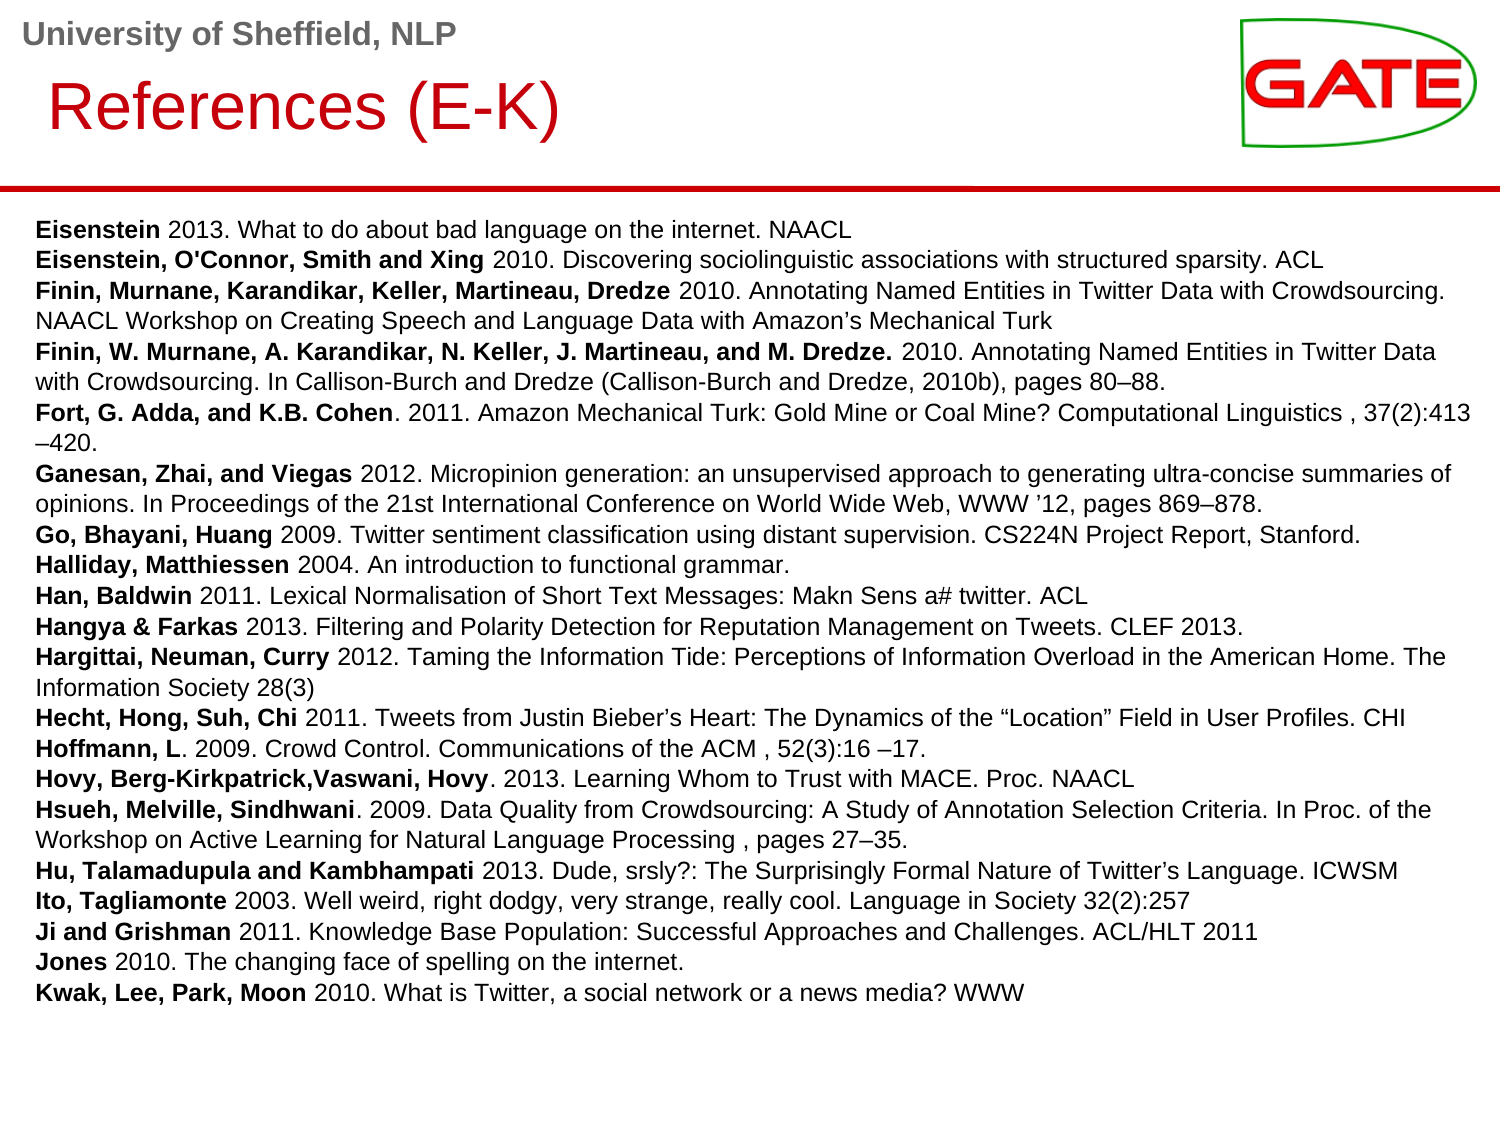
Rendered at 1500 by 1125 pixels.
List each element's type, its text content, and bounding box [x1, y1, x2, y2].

picture [1240, 18, 1477, 148]
text_box Eisenstein 2013. What to do about bad language on the internet. NAACL Eisenstein, O'Connor, Smith and Xing 2010. Discovering sociolinguistic associations with structured sparsity. ACL Finin, Murnane, Karandikar, Keller, Martineau, Dredze 2010. Annotating Named Entities in Twitter Data with Crowdsourcing. NAACL Workshop on Creating Speech and Language Data with Amazon’s Mechanical Turk Finin, W. Murnane, A. Karandikar, N. Keller, J. Martineau, and M. Dredze. 2010. Annotating Named Entities in Twitter Data with Crowdsourcing. In Callison-Burch and Dredze (Callison-Burch and Dredze, 2010b), pages 80–88. Fort, G. Adda, and K.B. Cohen. 2011. Amazon Mechanical Turk: Gold Mine or Coal Mine? Computational Linguistics , 37(2):413 –420. Ganesan, Zhai, and Viegas 2012. Micropinion generation: an unsupervised approach to generating ultra-concise summaries of opinions. In Proceedings of the 21st International Conference on World Wide Web, WWW ’12, pages 869–878. Go, Bhayani, Huang 2009. Twitter sentiment classification using distant supervision. CS224N Project Report, Stanford. Halliday, Matthiessen 2004. An introduction to functional grammar. Han, Baldwin 2011. Lexical Normalisation of Short Text Messages: Makn Sens a# twitter. ACL Hangya & Farkas 2013. Filtering and Polarity Detection for Reputation Management on Tweets. CLEF 2013. Hargittai, Neuman, Curry 2012. Taming the Information Tide: Perceptions of Information Overload in the American Home. The Information Society 28(3) Hecht, Hong, Suh, Chi 2011. Tweets from Justin Bieber’s Heart: The Dynamics of the “Location” Field in User Profiles. CHI Hoffmann, L. 2009. Crowd Control. Communications of the ACM , 52(3):16 –17. Hovy, Berg-Kirkpatrick,Vaswani, Hovy. 2013. Learning Whom to Trust with MACE. Proc. NAACL Hsueh, Melville, Sindhwani. 2009. Data Quality from Crowdsourcing: A Study of Annotation Selection Criteria. In Proc. of the Workshop on Active Learning for Natural Language Processing , pages 27–35. Hu, Talamadupula and Kambhampati 2013. Dude, srsly?: The Surprisingly Formal Nature of Twitter’s Language. ICWSM Ito, Tagliamonte 2003. Well weird, right dodgy, very strange, really cool. Language in Society 32(2):257 Ji and Grishman 2011. Knowledge Base Population: Successful Approaches and Challenges. ACL/HLT 2011 Jones 2010. The changing face of spelling on the internet. Kwak, Lee, Park, Moon 2010. What is Twitter, a social network or a news media? WWW [35, 212, 1477, 1064]
text_box References (E-K) [47, 47, 1267, 168]
